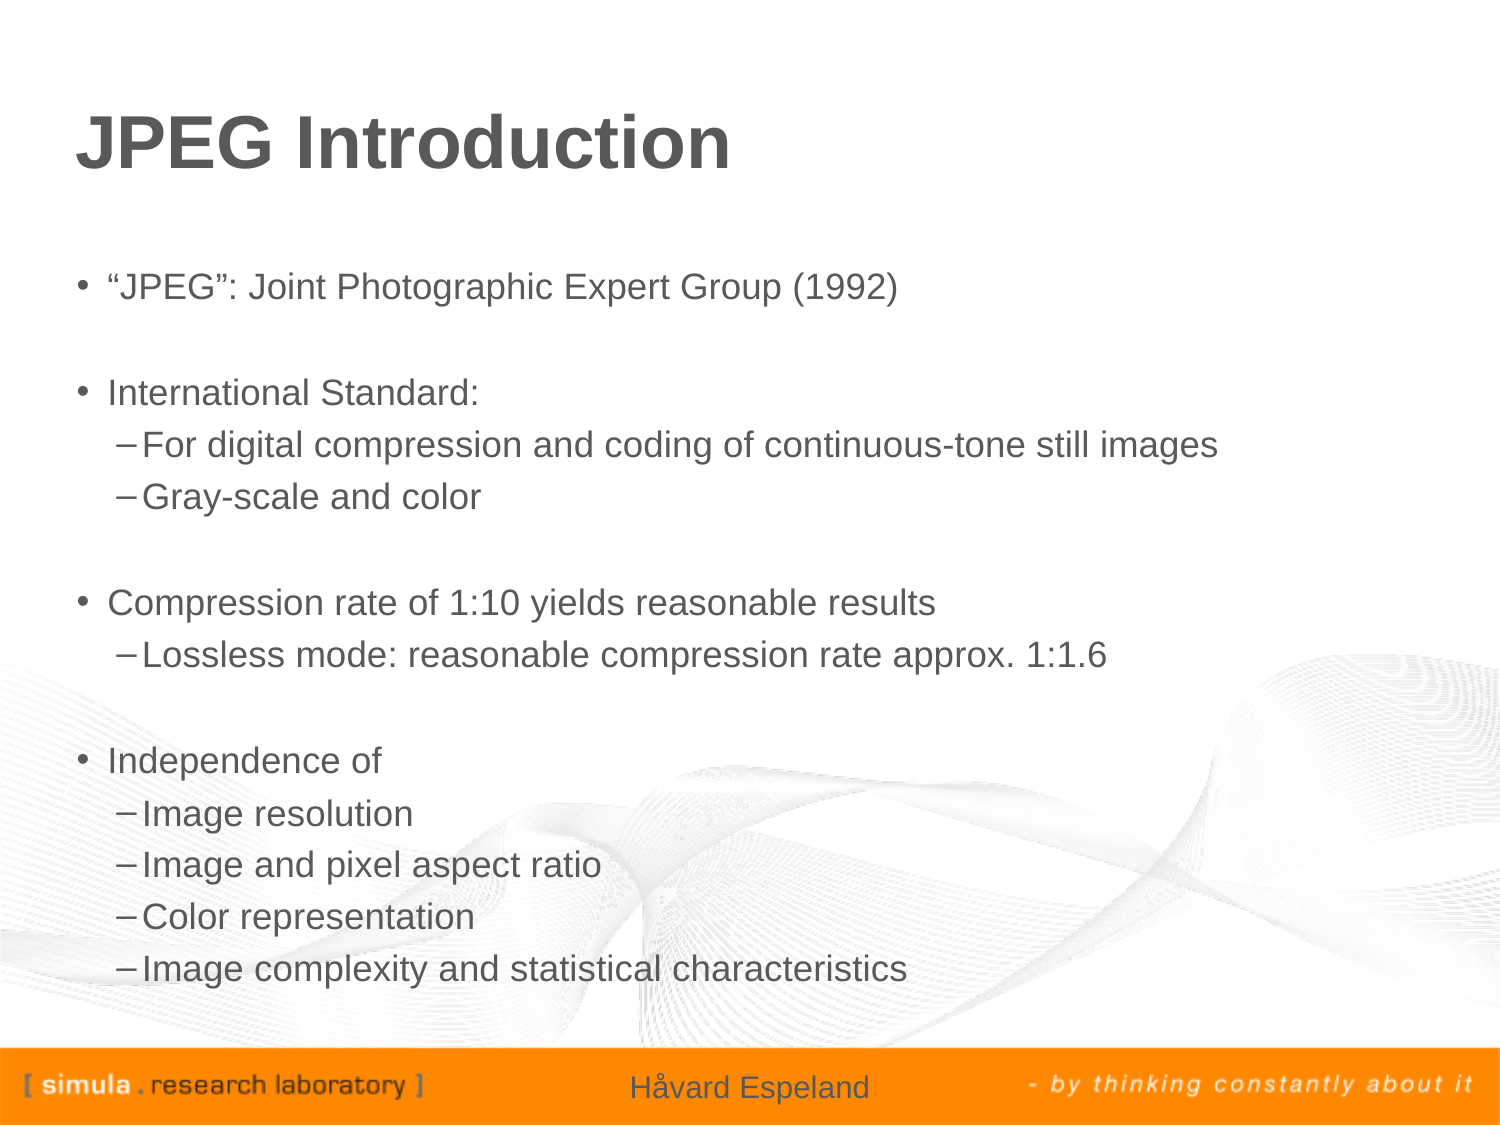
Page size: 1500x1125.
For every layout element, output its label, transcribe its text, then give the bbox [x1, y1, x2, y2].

list “JPEG”: Joint Photographic Expert Group (1992) International Standard: For digital compression and coding of continuous-tone still images Gray-scale and color Compression rate of 1:10 yields reasonable results Lossless mode: reasonable compression rate approx. 1:1.6 Independence of Image resolution Image and pixel aspect ratio Color representation Image complexity and statistical characteristics [75, 262, 1425, 991]
picture [0, 654, 1500, 1125]
title JPEG Introduction [75, 44, 1425, 233]
